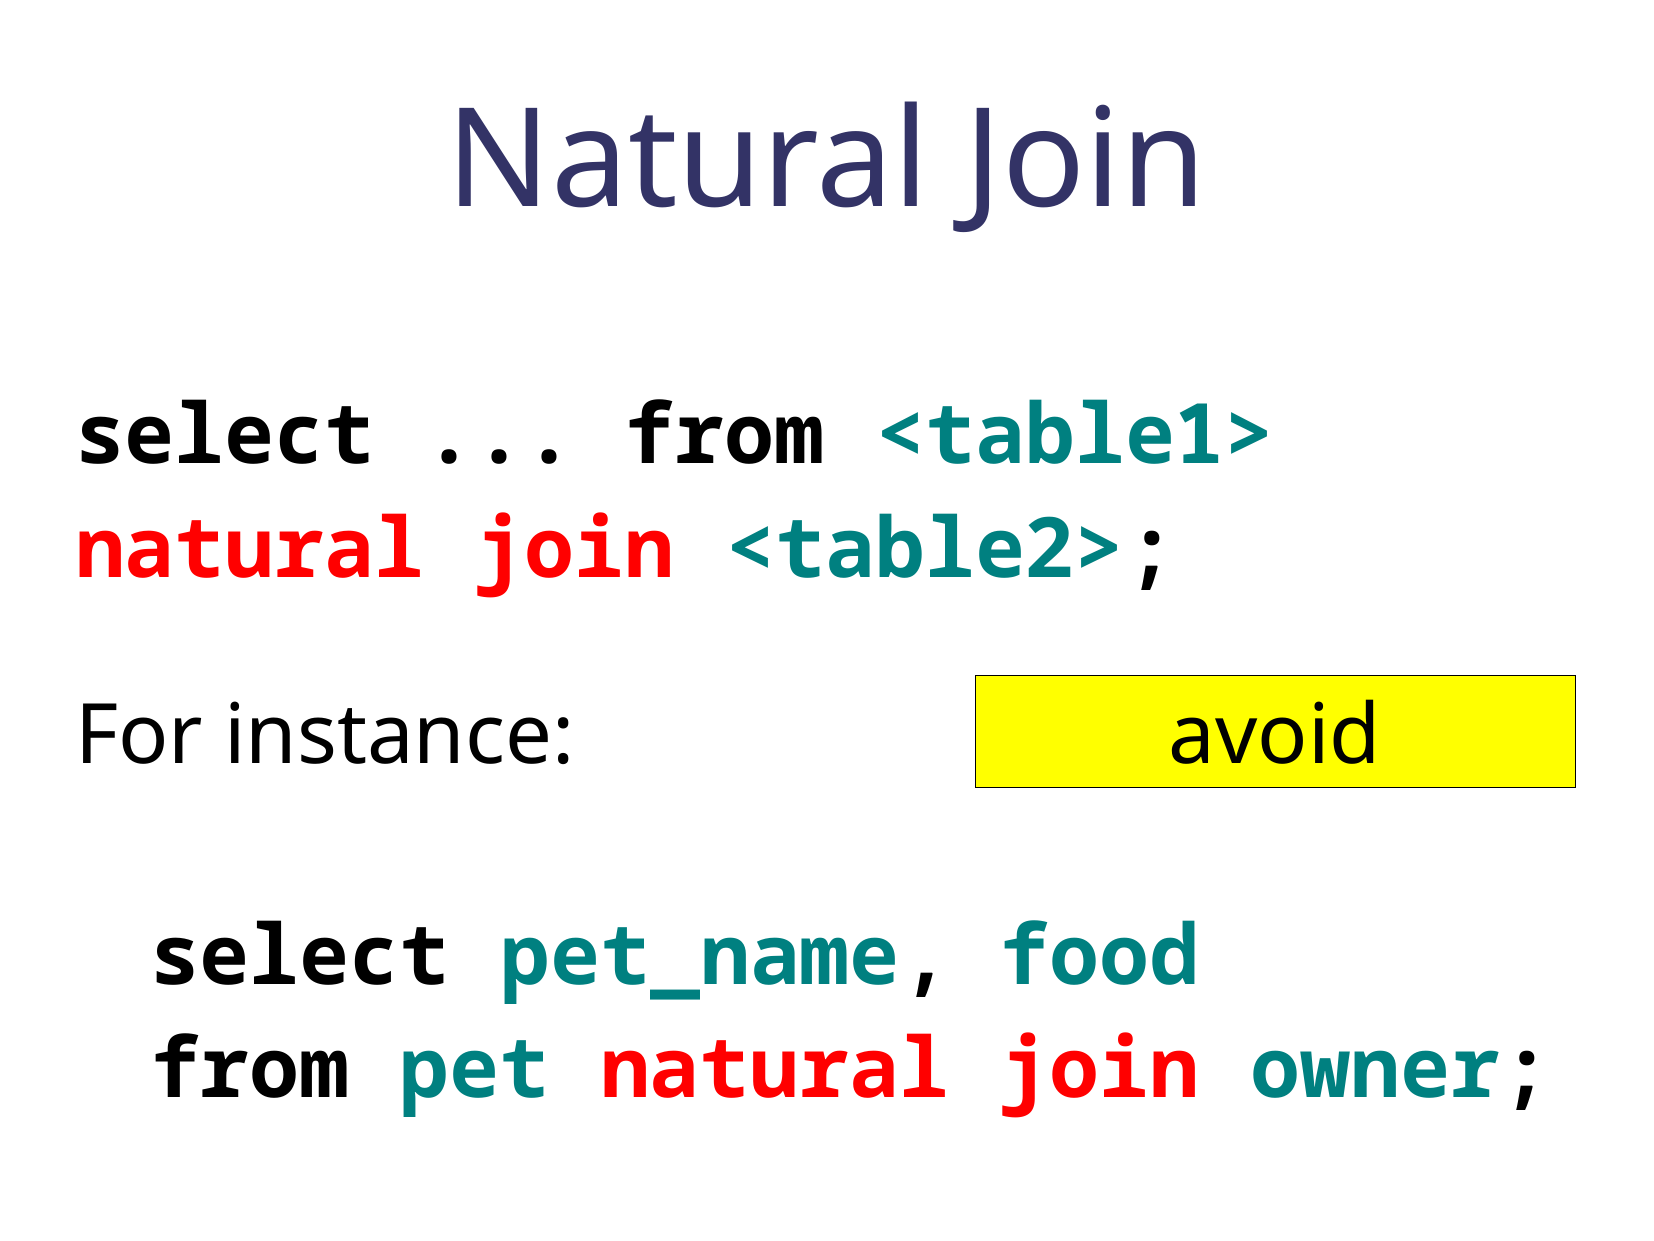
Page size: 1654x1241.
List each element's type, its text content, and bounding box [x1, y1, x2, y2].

subtitle select ... from <table1> natural join <table2>; [75, 375, 1613, 568]
text_box select pet_name, food from pet natural join owner; [150, 895, 1654, 1088]
text_box avoid [975, 675, 1576, 788]
text_box For instance: [75, 675, 1654, 865]
title Natural Join [82, 56, 1571, 250]
